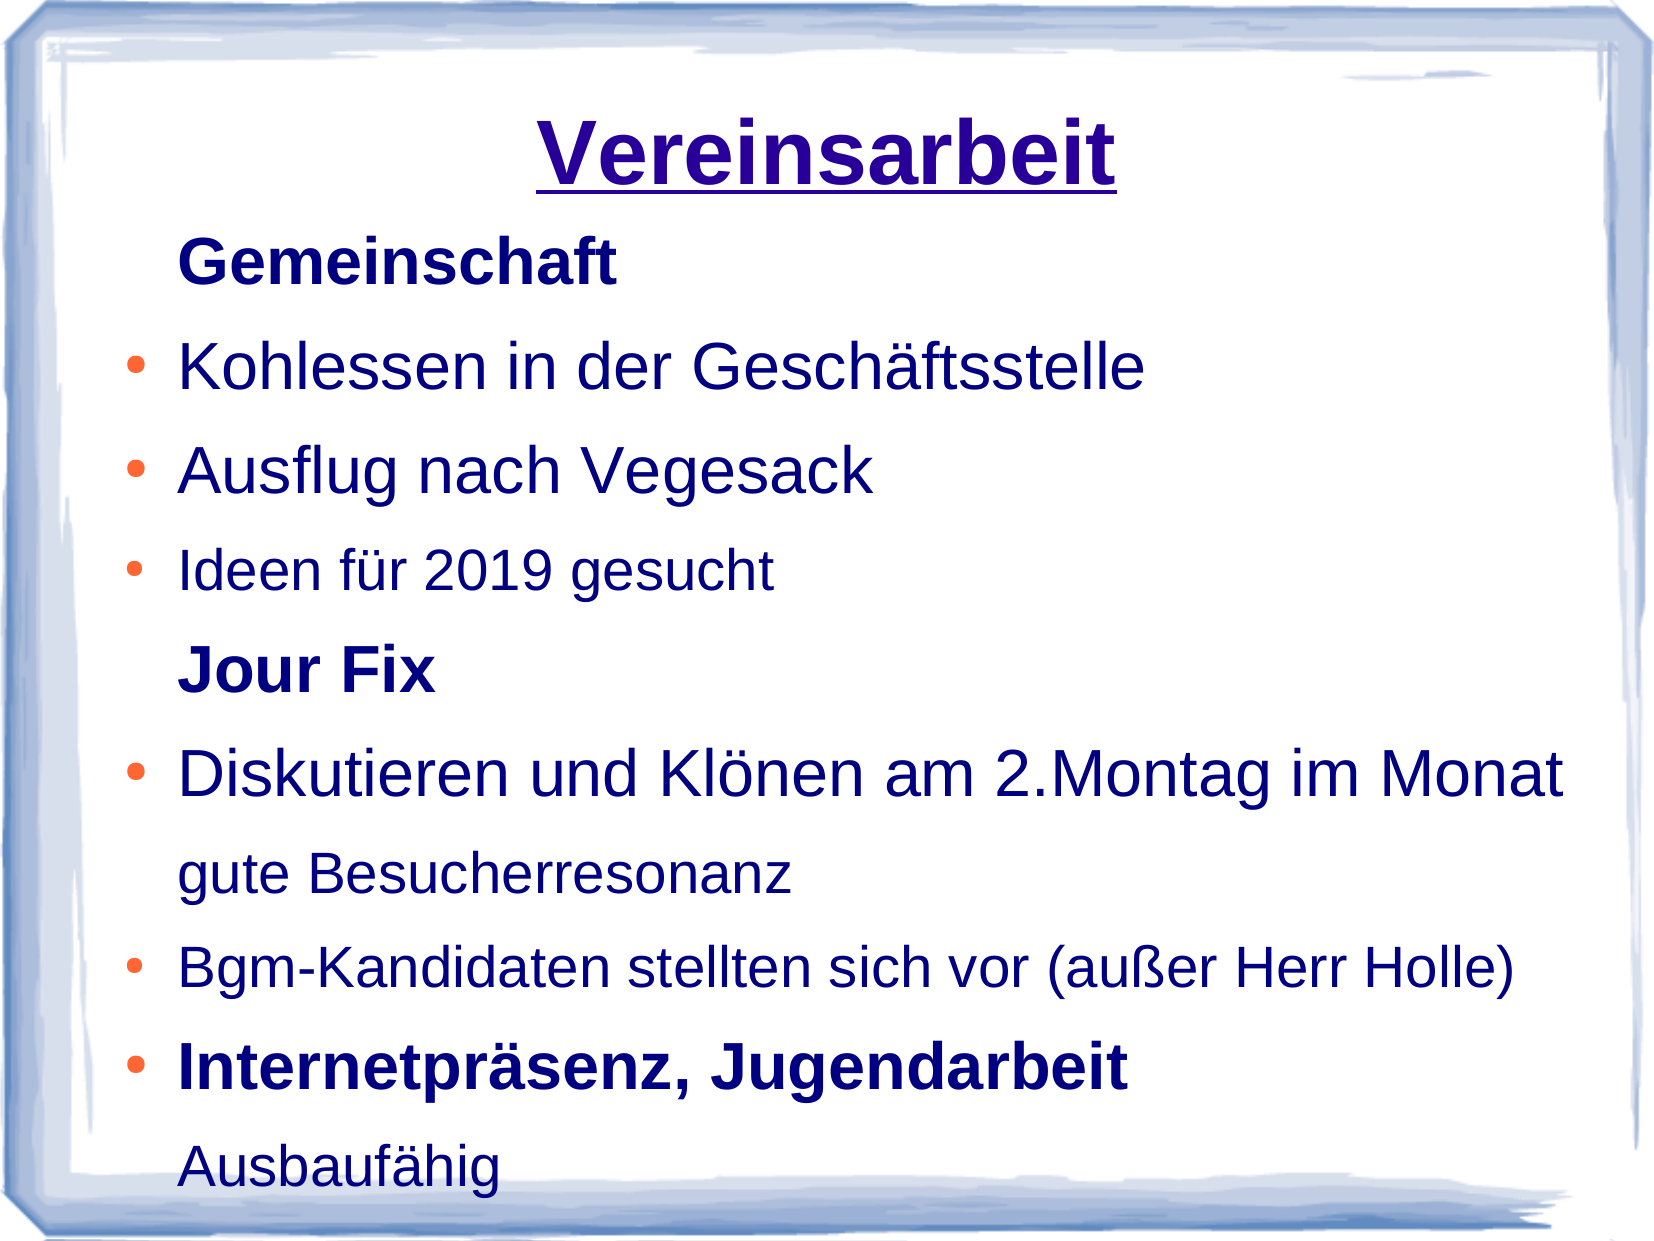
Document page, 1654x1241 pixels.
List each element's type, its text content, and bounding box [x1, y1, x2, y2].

title Vereinsarbeit [82, 49, 1571, 257]
picture [0, 0, 1654, 1241]
list Gemeinschaft Kohlessen in der Geschäftsstelle Ausflug nach Vegesack Ideen für 2019 gesucht Jour Fix Diskutieren und Klönen am 2.Montag im Monat gute Besucherresonanz Bgm-Kandidaten stellten sich vor (außer Herr Holle) Internetpräsenz, Jugendarbeit Ausbaufähig [106, 224, 1595, 1241]
